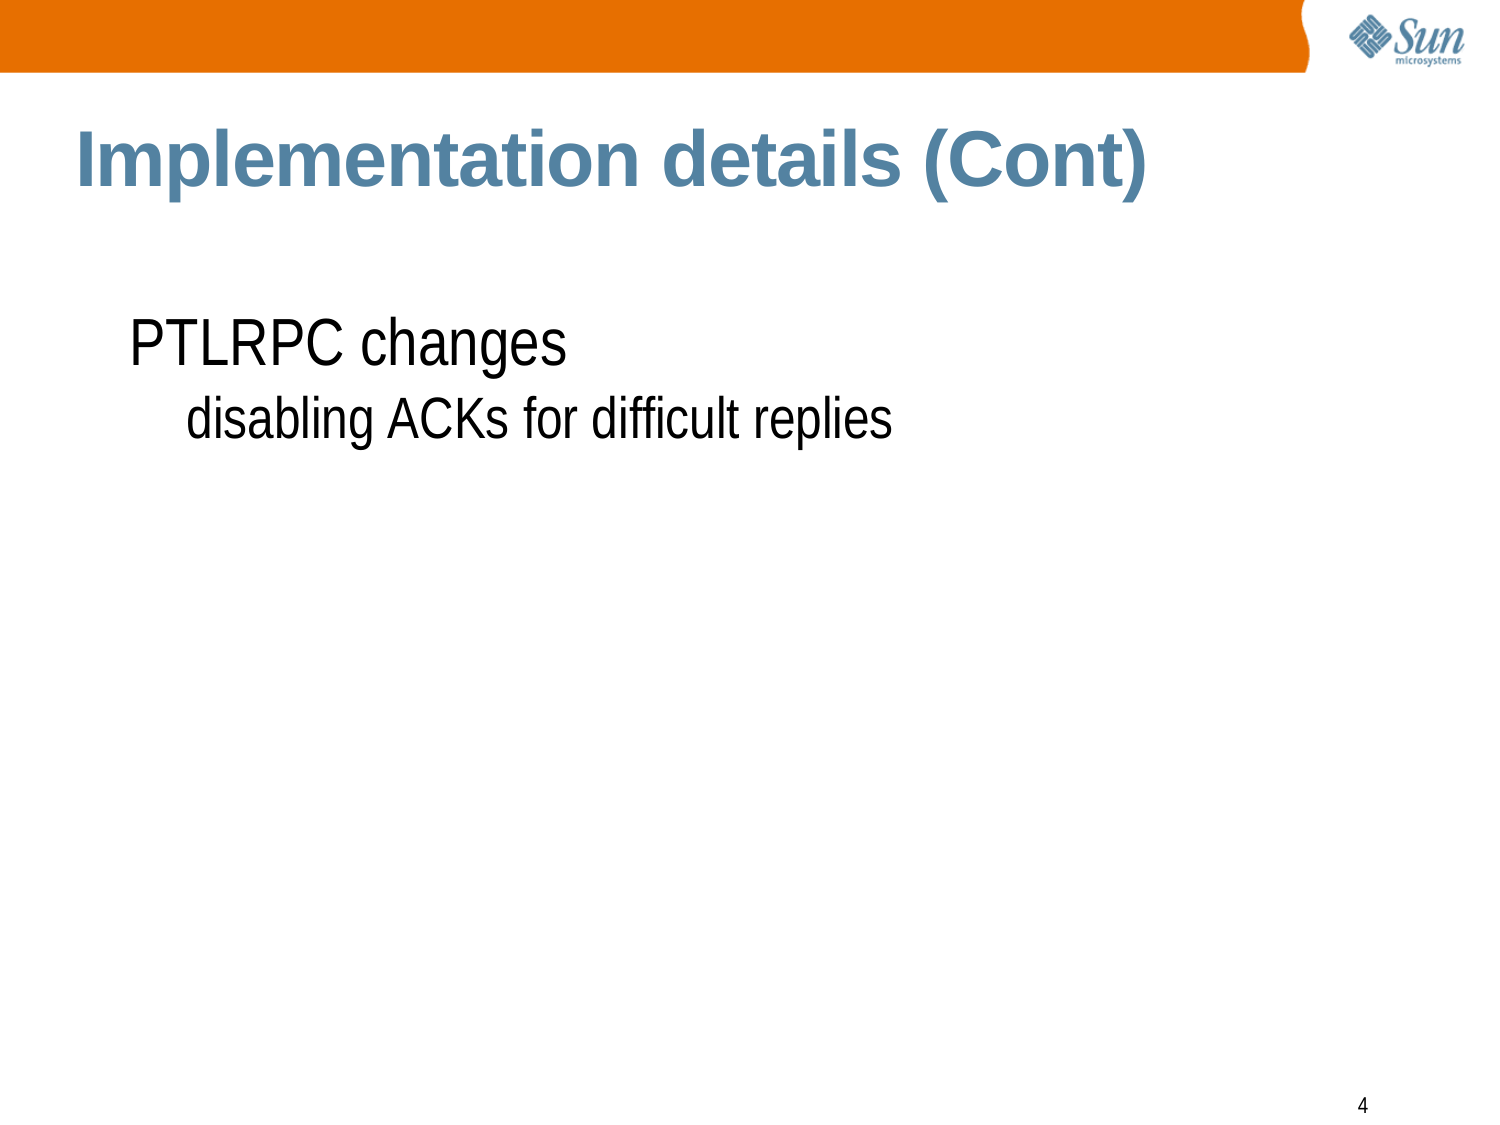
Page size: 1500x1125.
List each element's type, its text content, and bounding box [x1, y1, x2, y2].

title Implementation details (Cont) [75, 122, 1438, 228]
list PTLRPC changes disabling ACKs for difficult replies [110, 312, 1392, 1007]
picture [0, 0, 1500, 75]
